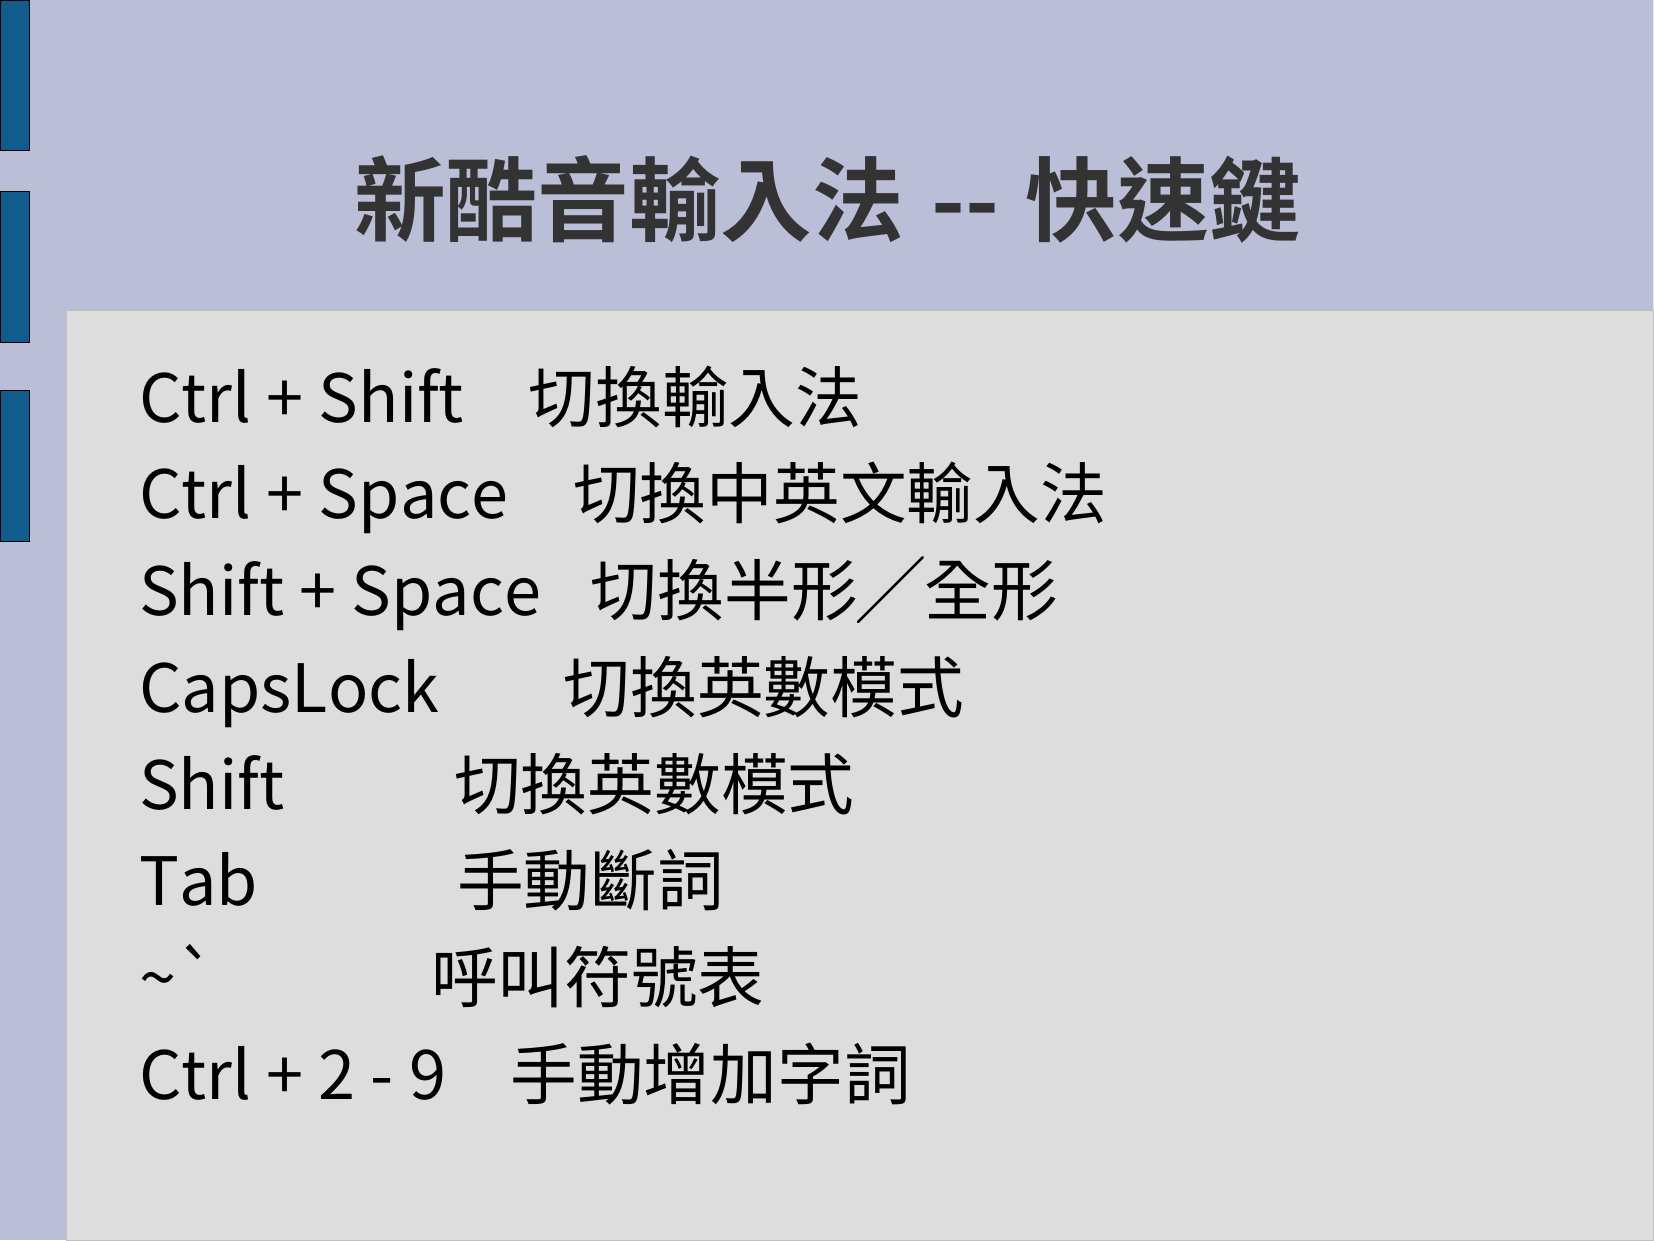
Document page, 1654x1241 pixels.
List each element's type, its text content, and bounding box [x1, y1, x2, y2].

title 新酷音輸入法--快速鍵 [121, 91, 1534, 299]
list Ctrl + Shift 切換輸入法 Ctrl + Space 切換中英文輸入法 Shift + Space 切換半形╱全形 CapsLock 切換英數模式 Shift 切換英數模式 Tab 手動斷詞 ~` 呼叫符號表 Ctrl + 2 - 9 手動增加字詞 [121, 344, 1534, 1127]
